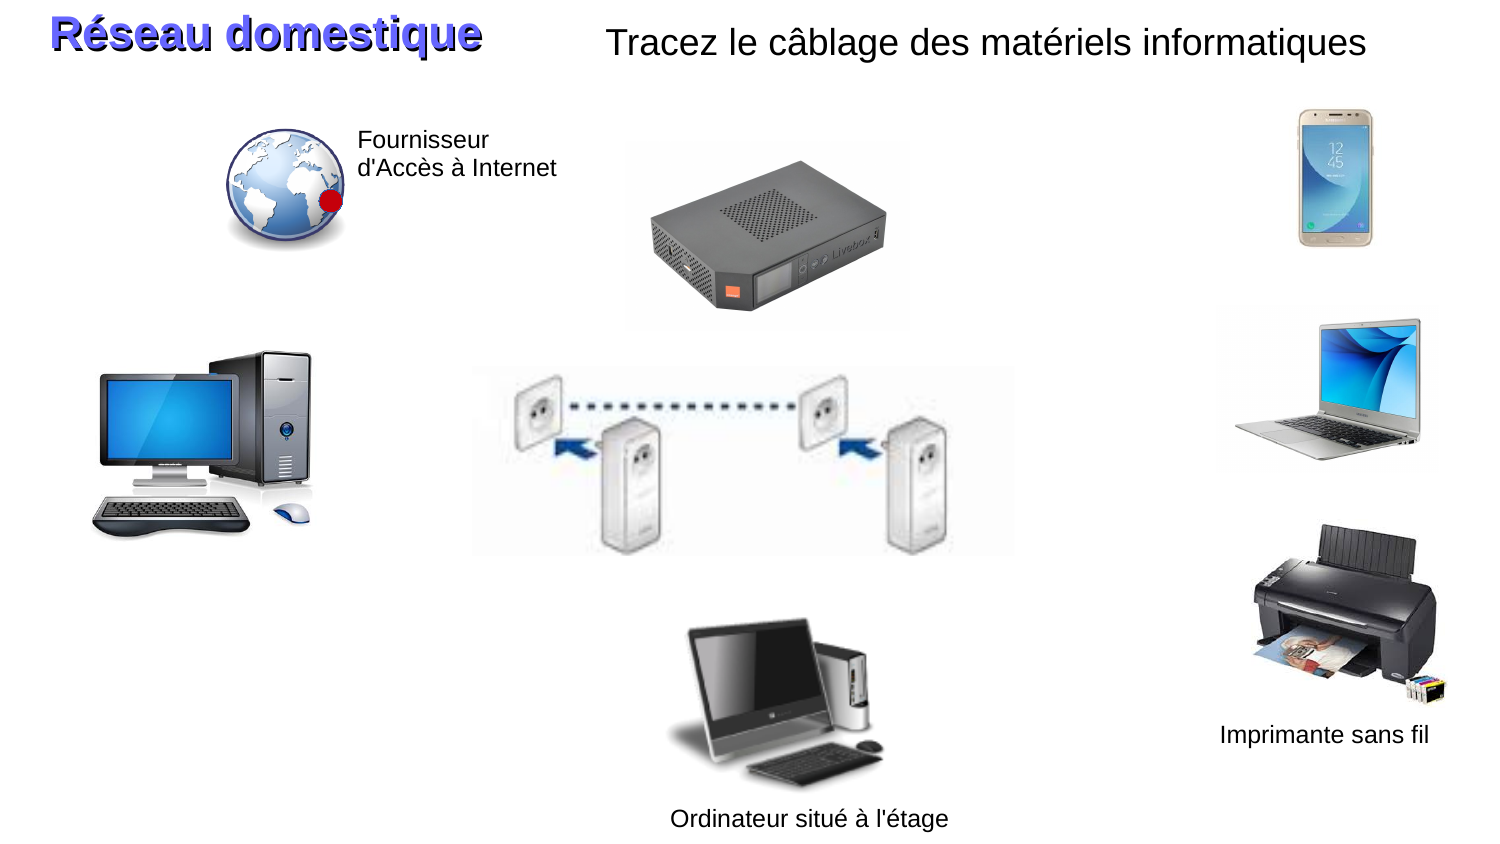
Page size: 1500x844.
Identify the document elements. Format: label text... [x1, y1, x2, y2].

text_box Fournisseur d'Accès à Internet [342, 118, 591, 189]
picture [1287, 106, 1382, 249]
picture [472, 366, 1015, 556]
text_box [318, 188, 343, 213]
picture [625, 141, 910, 331]
picture [658, 592, 910, 797]
text_box Imprimante sans fil [1204, 713, 1465, 756]
picture [1216, 305, 1439, 473]
text_box Ordinateur situé à l'étage [655, 797, 975, 841]
picture [212, 118, 355, 254]
picture [1251, 519, 1448, 708]
text_box Tracez le câblage des matériels informatiques [590, 10, 1477, 68]
text_box Réseau domestique [0, 0, 532, 68]
picture [59, 345, 331, 544]
